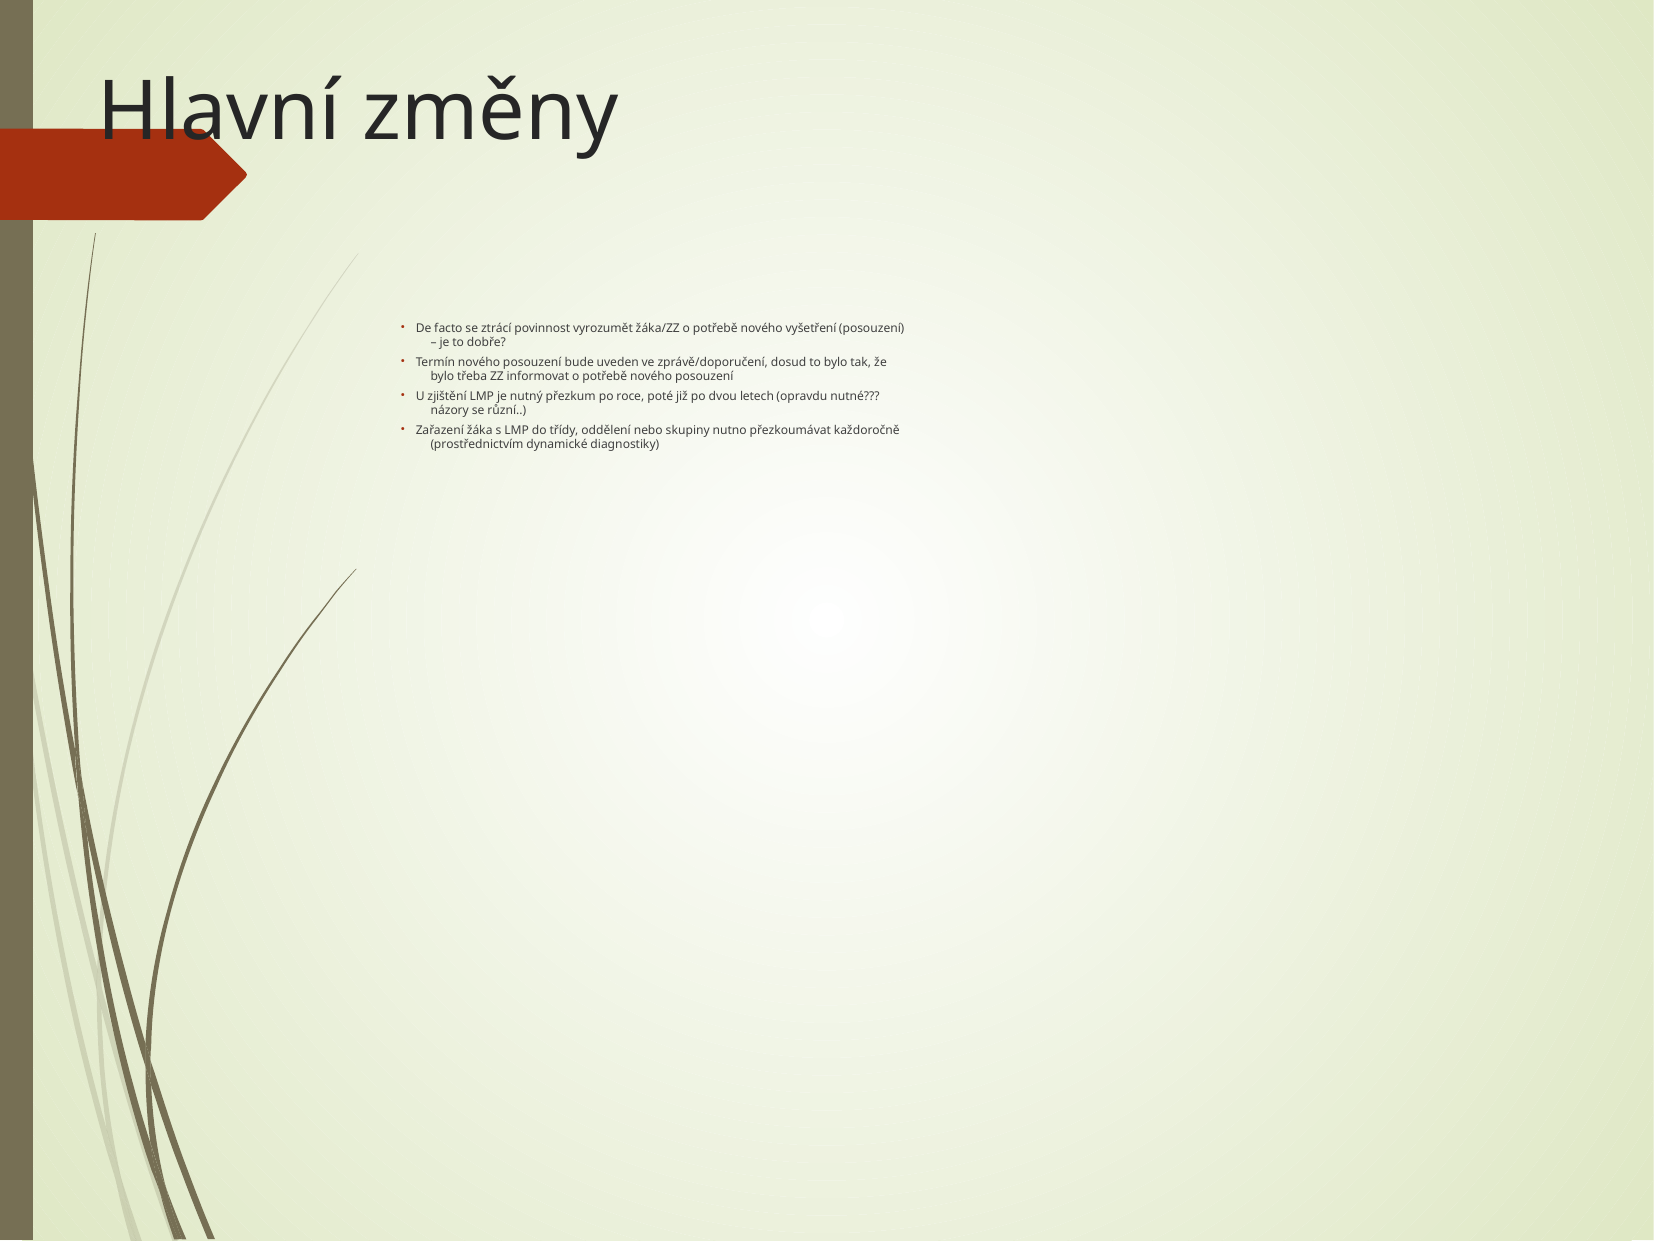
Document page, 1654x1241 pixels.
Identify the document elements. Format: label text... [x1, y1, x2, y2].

list De facto se ztrácí povinnost vyrozumět žáka/ZZ o potřebě nového vyšetření (posouzení) – je to dobře? Termín nového posouzení bude uveden ve zprávě/doporučení, dosud to bylo tak, že bylo třeba ZZ informovat o potřebě nového posouzení U zjištění LMP je nutný přezkum po roce, poté již po dvou letech (opravdu nutné??? názory se různí..) Zařazení žáka s LMP do třídy, oddělení nebo skupiny nutno přezkoumávat každoročně (prostřednictvím dynamické diagnostiky) [0, 290, 1489, 1010]
title Hlavní změny [0, 49, 1489, 257]
